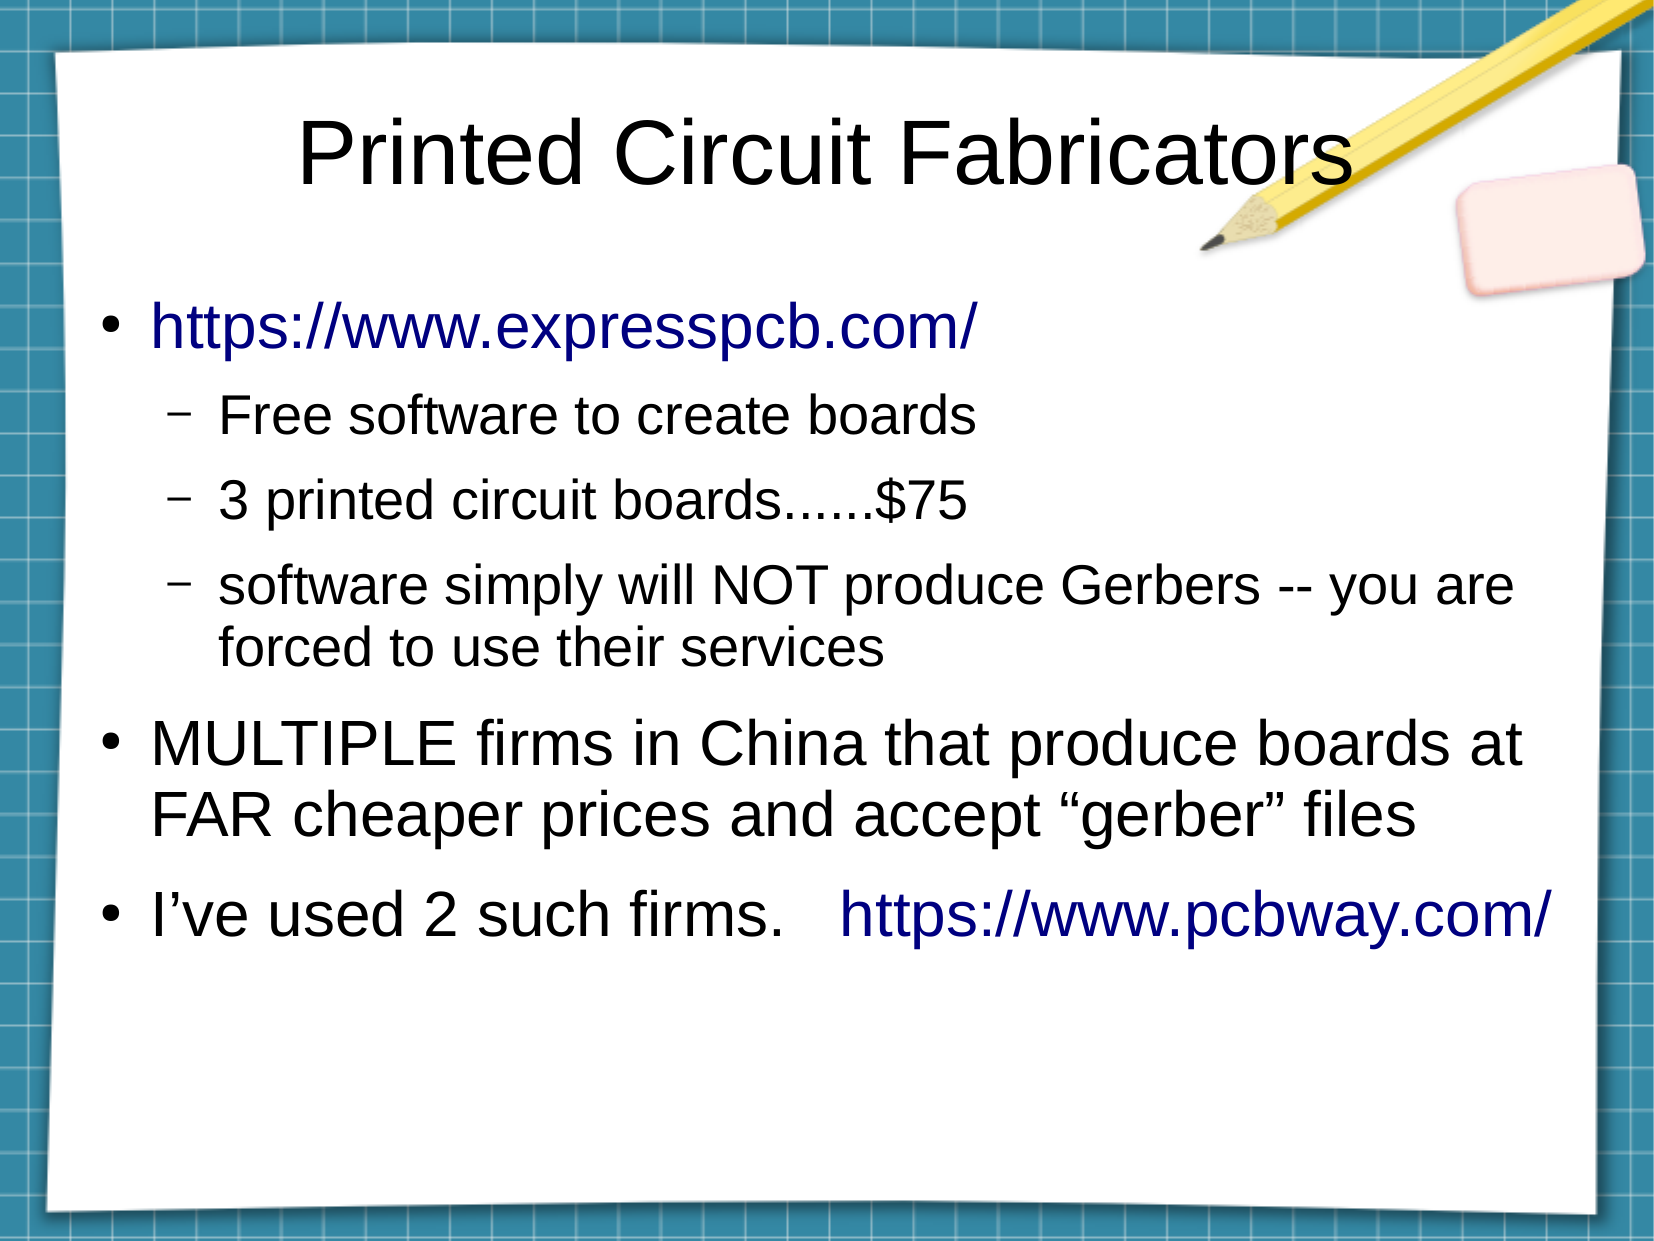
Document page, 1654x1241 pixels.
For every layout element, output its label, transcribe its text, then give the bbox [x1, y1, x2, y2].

title Printed Circuit Fabricators [82, 49, 1571, 257]
list https://www.expresspcb.com/ Free software to create boards 3 printed circuit boards......$75 software simply will NOT produce Gerbers -- you are forced to use their services MULTIPLE firms in China that produce boards at FAR cheaper prices and accept “gerber” files I’ve used 2 such firms. https://www.pcbway.com/ [82, 290, 1571, 1010]
picture [0, 0, 1654, 1241]
